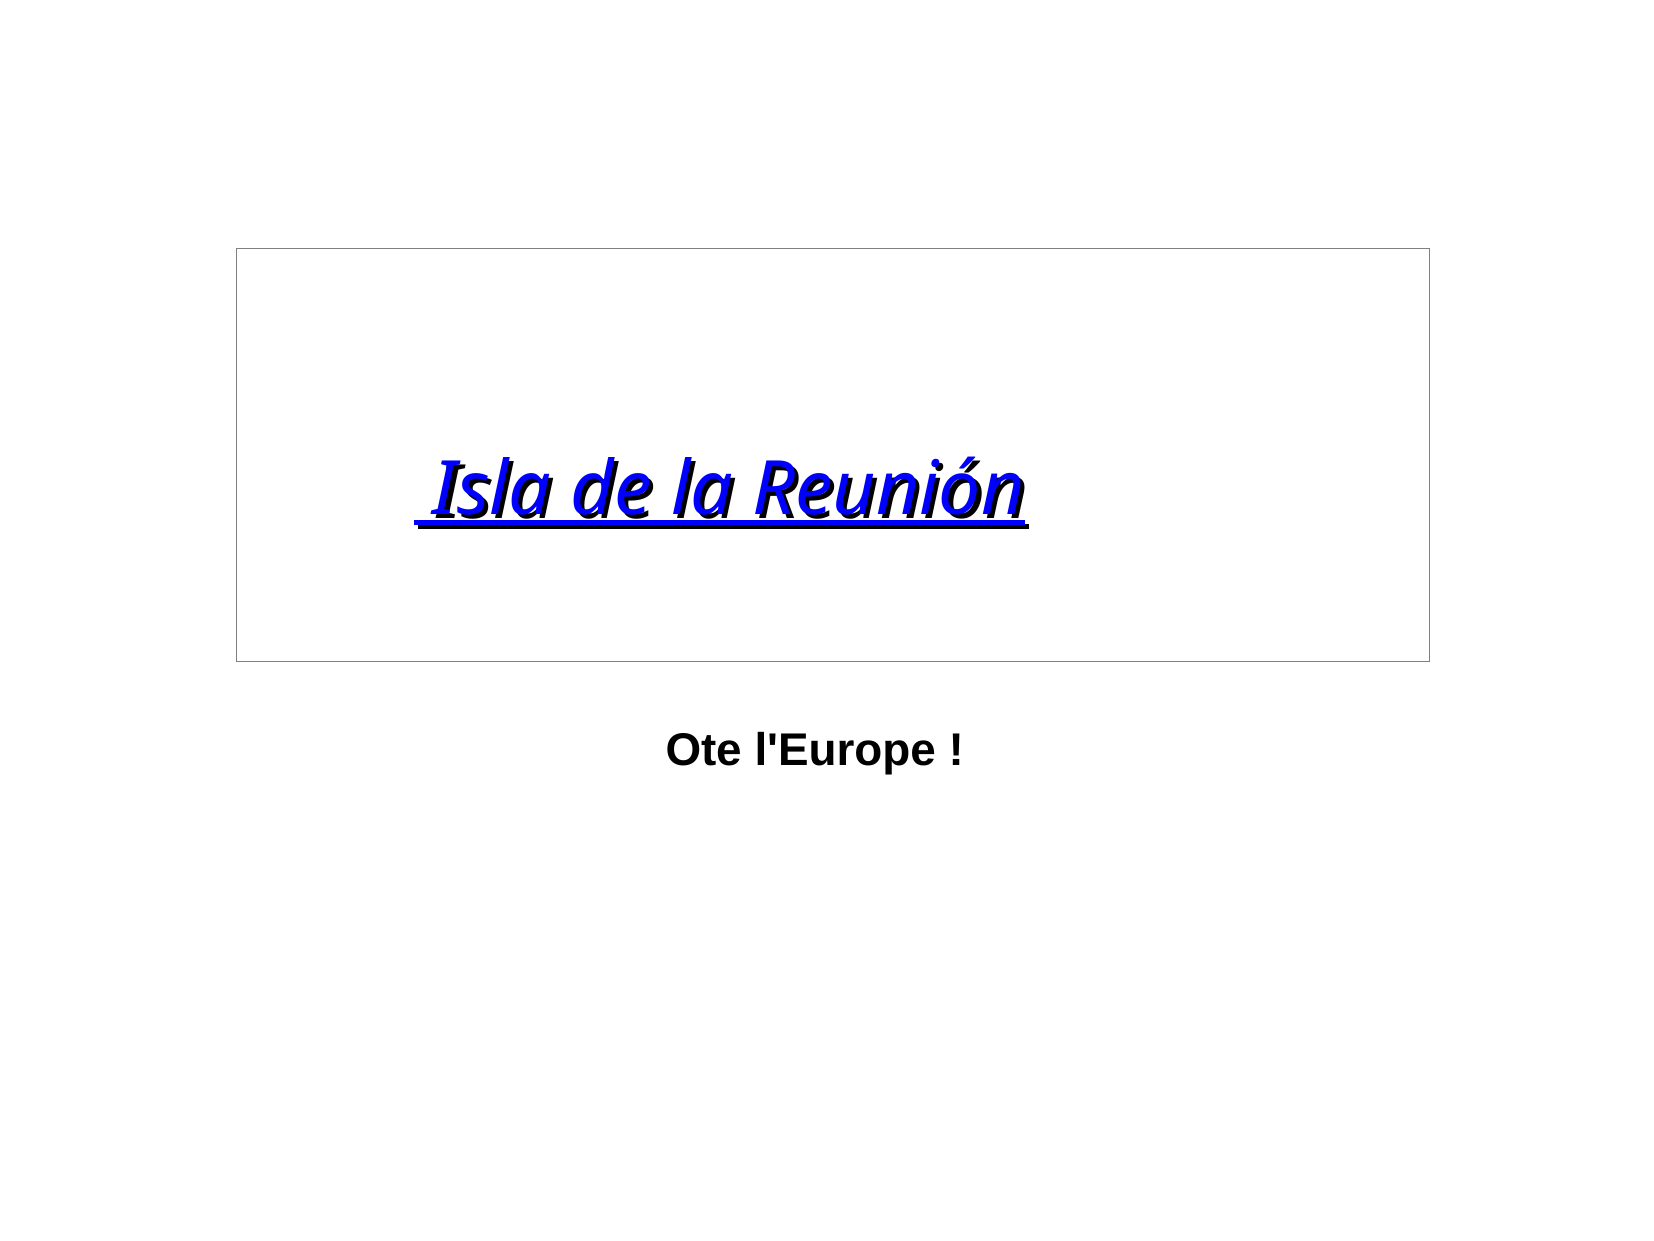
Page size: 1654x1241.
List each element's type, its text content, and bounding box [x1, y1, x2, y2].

text_box Isla de la Reunión [377, 342, 1185, 548]
text_box Ote l'Europe ! [330, 661, 1300, 839]
